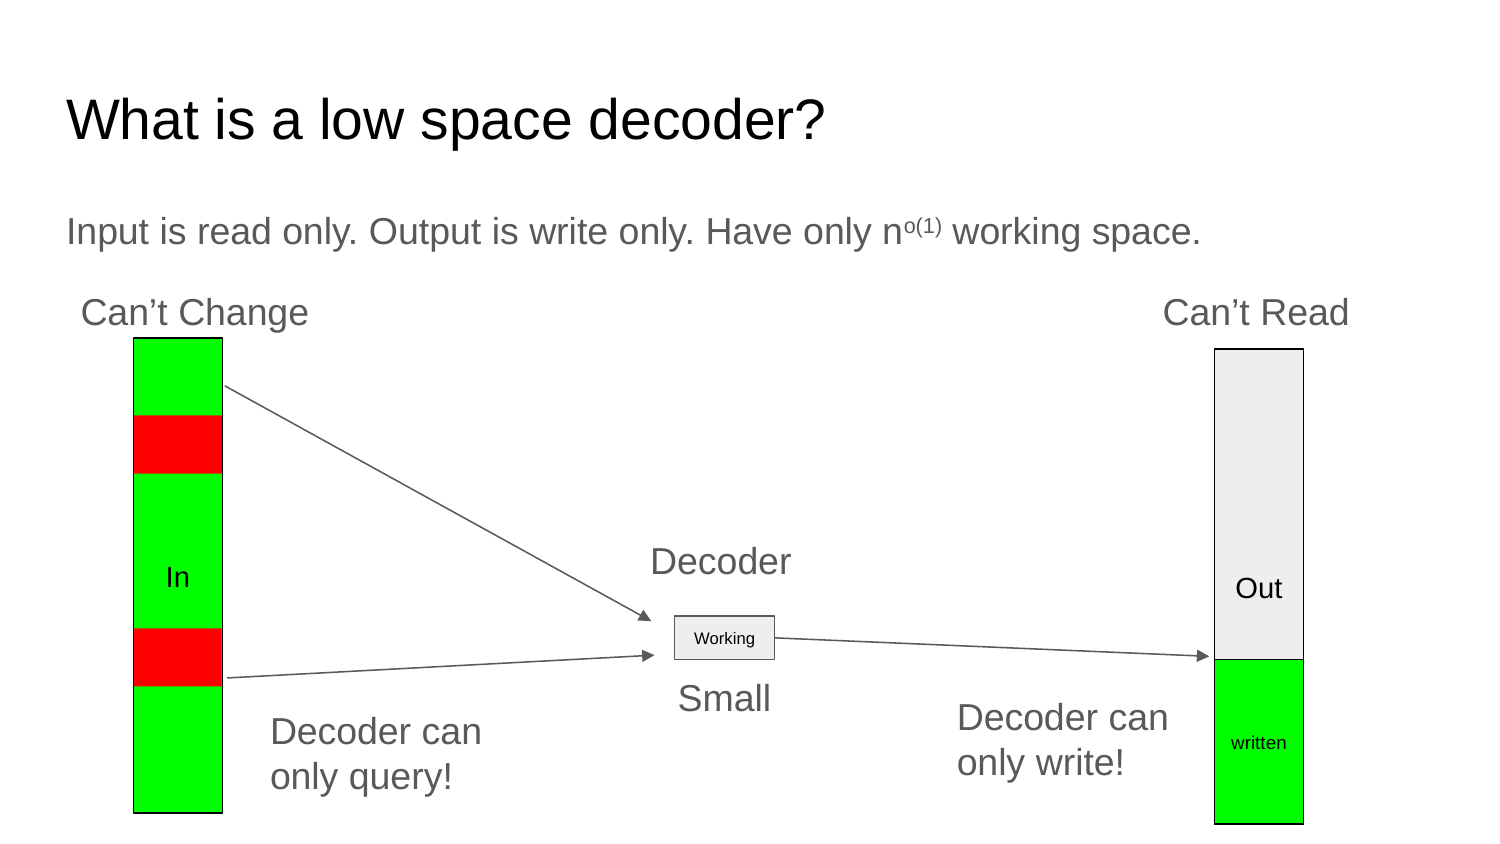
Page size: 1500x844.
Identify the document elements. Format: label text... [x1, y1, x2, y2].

text_box Decoder [635, 521, 815, 598]
title What is a low space decoder? [51, 72, 1449, 167]
text_box Decoder can only write! [941, 677, 1188, 798]
text_box Small [662, 659, 787, 735]
text_box written [1214, 659, 1304, 825]
text_box Working [674, 616, 775, 659]
text_box [133, 415, 222, 474]
text_box Can’t Read [1147, 273, 1371, 349]
text_box In [133, 349, 223, 814]
text_box Out [1214, 349, 1304, 659]
text_box [133, 628, 222, 687]
text_box Can’t Change [65, 273, 707, 349]
text_box Decoder can only query! [255, 691, 501, 812]
list Input is read only. Output is write only. Have only no(1) working space. [51, 189, 1449, 274]
